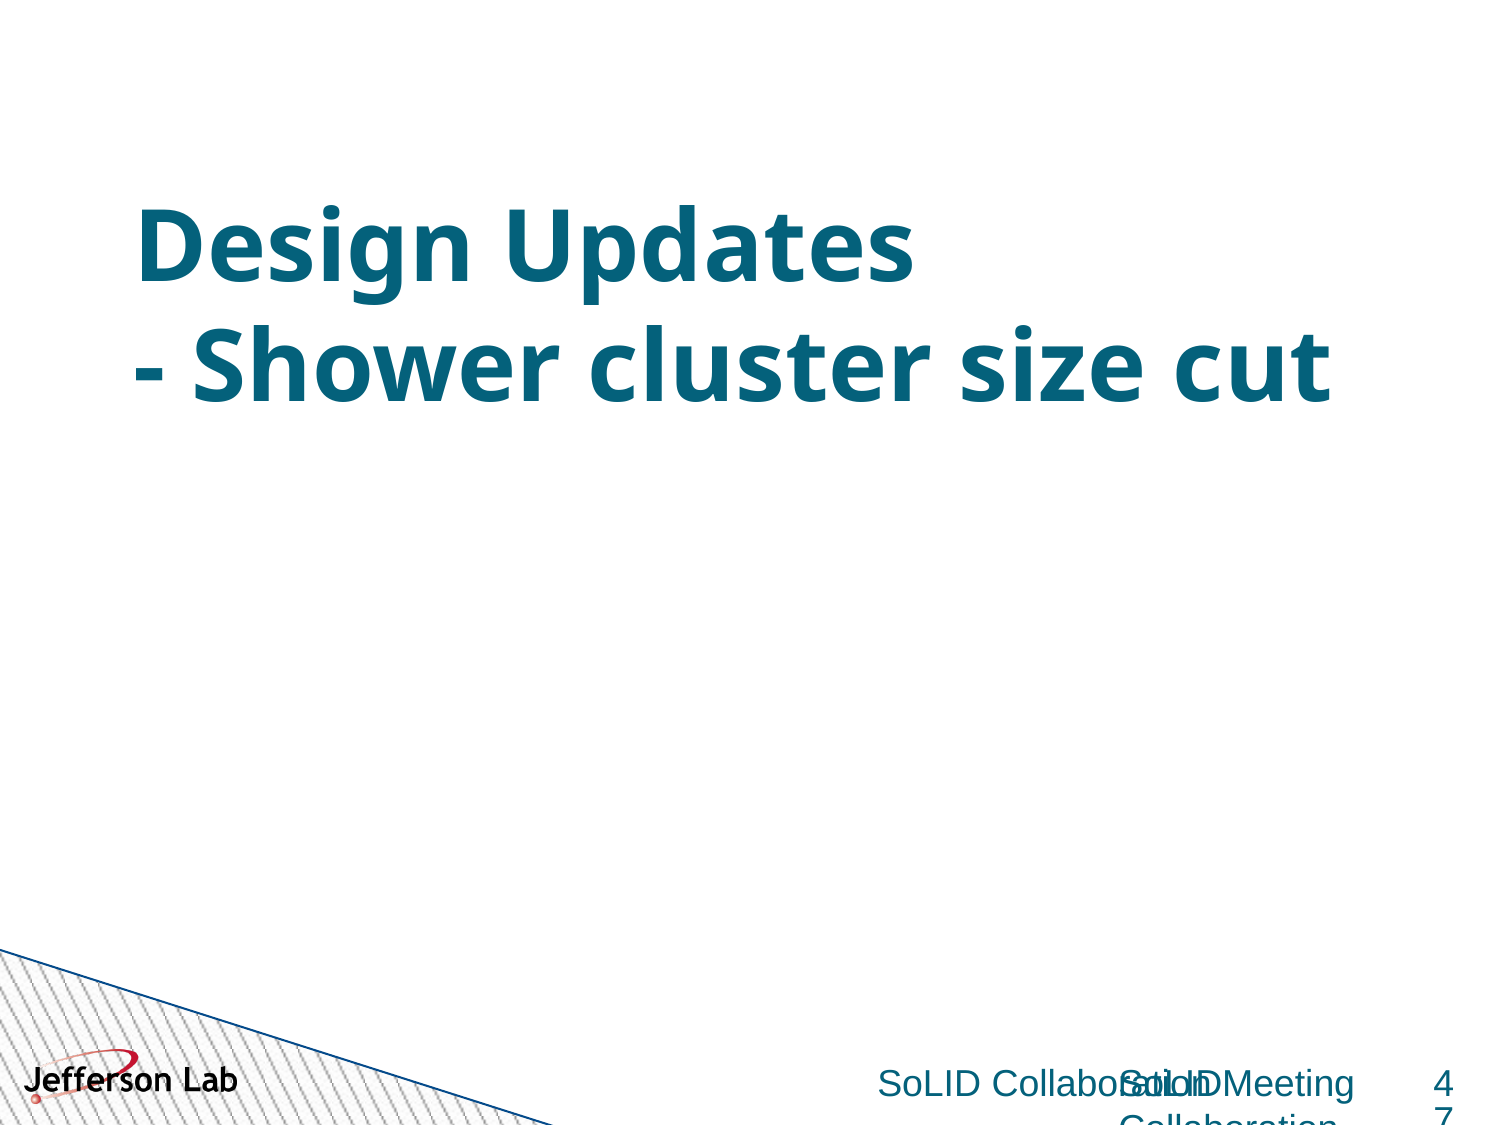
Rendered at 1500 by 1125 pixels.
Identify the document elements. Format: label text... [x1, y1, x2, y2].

text_box <number> [1418, 1051, 1479, 1111]
picture [0, 952, 543, 1125]
text_box SoLID Collaboration Meeting [1103, 1051, 1419, 1112]
text_box Design Updates - Shower cluster size cut [118, 173, 1394, 549]
